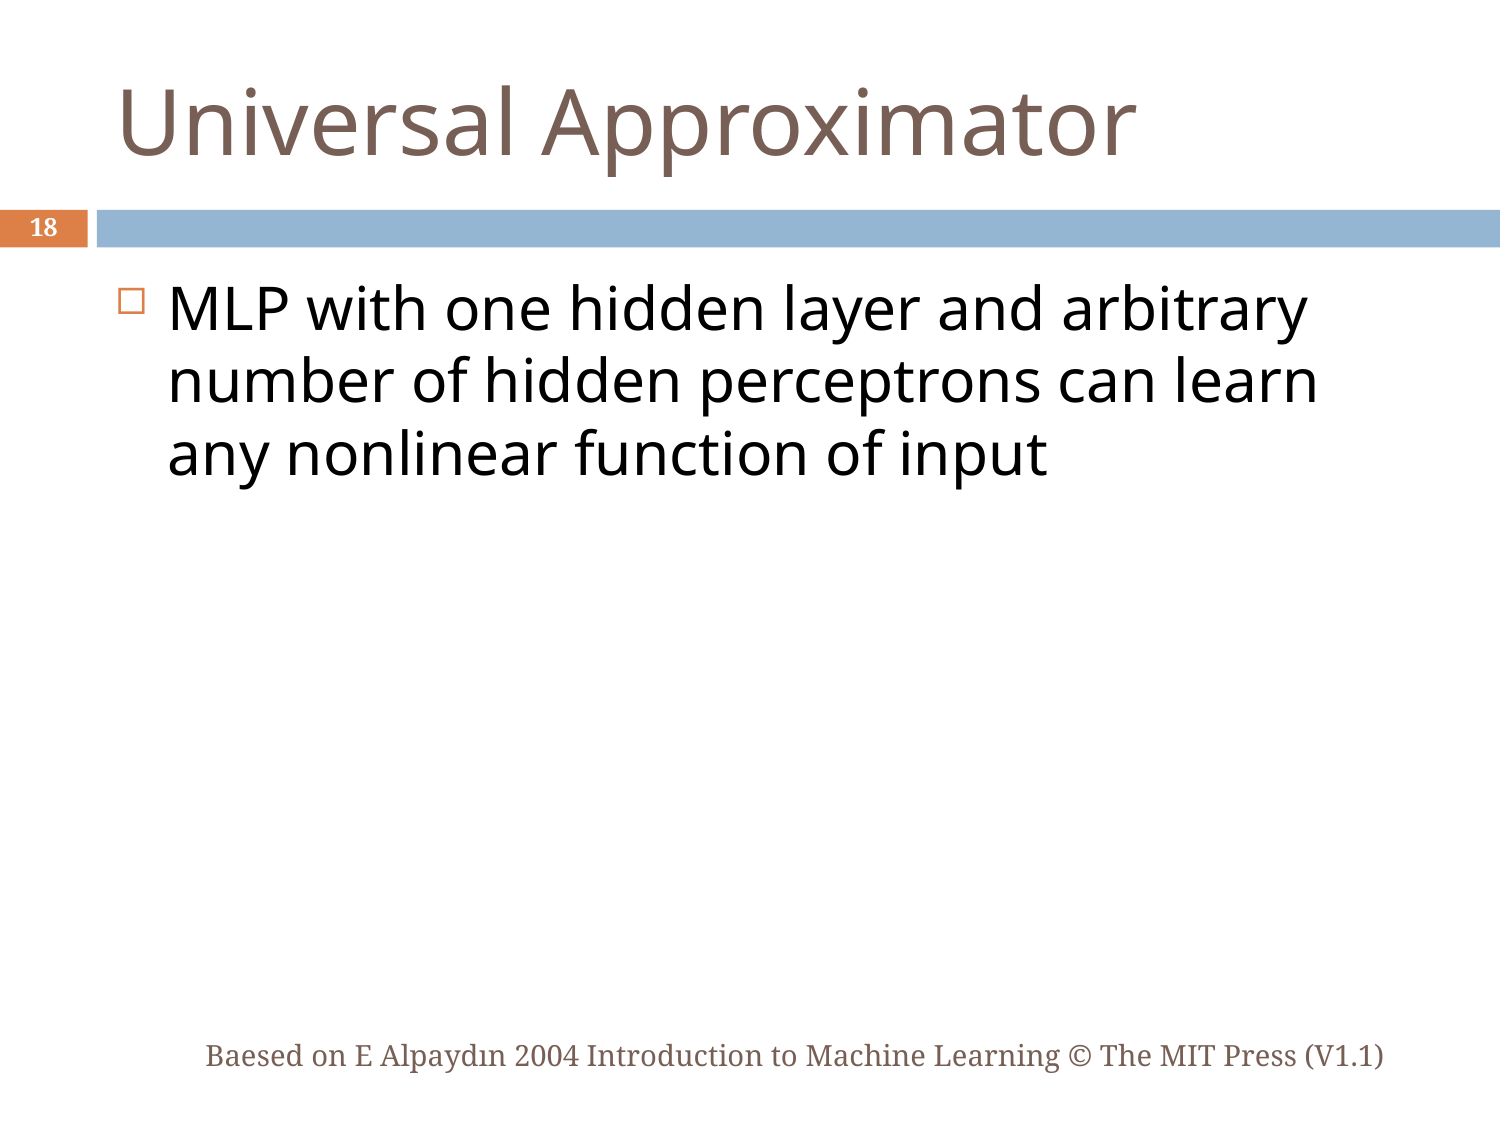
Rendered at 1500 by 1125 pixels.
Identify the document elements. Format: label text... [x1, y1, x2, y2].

list MLP with one hidden layer and arbitrary number of hidden perceptrons can learn any nonlinear function of input [100, 262, 1438, 1001]
title Universal Approximator [100, 37, 1438, 201]
text_box <number> [0, 208, 88, 249]
text_box Baesed on E Alpaydın 2004 Introduction to Machine Learning © The MIT Press (V1.1) [99, 1025, 1400, 1085]
